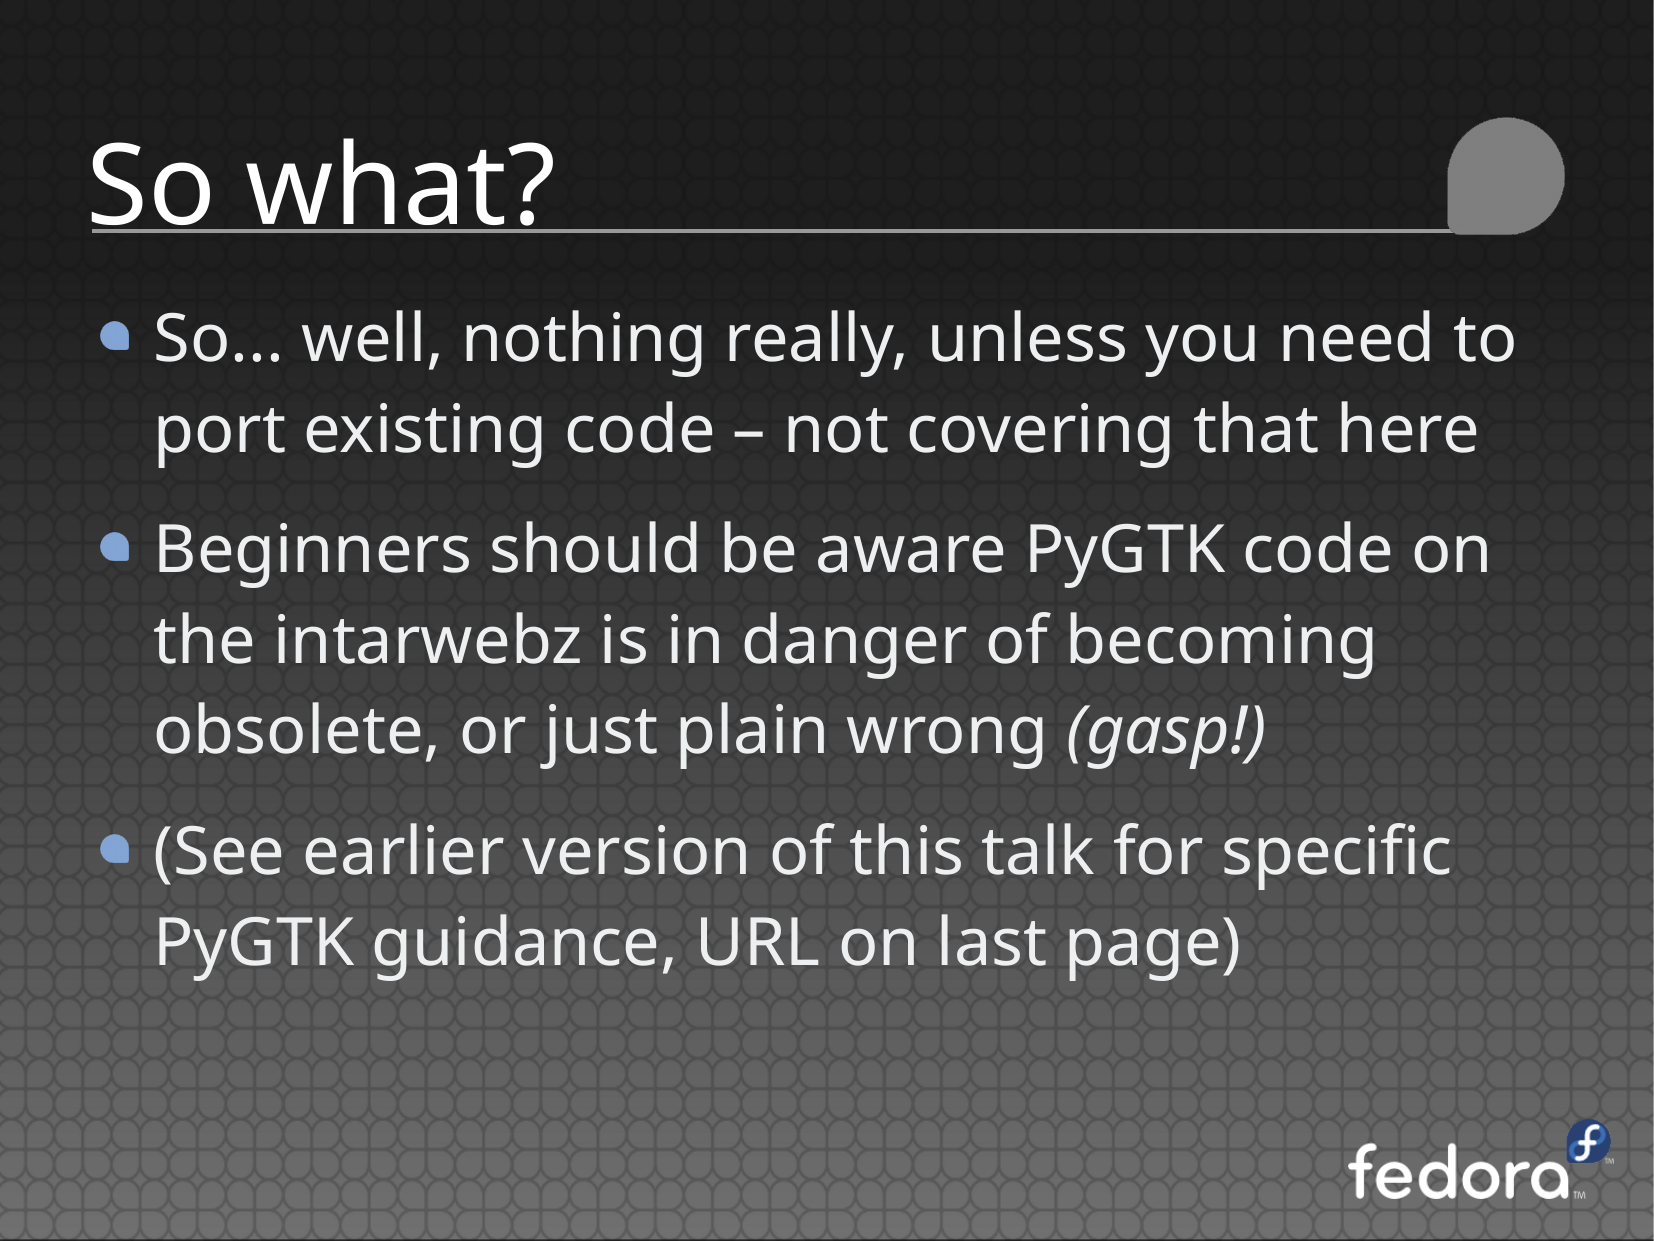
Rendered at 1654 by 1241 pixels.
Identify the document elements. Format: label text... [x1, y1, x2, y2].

title So what? [86, 112, 1576, 249]
picture [0, 0, 1654, 1241]
list So... well, nothing really, unless you need to port existing code – not covering that here Beginners should be aware PyGTK code on the intarwebz is in danger of becoming obsolete, or just plain wrong (gasp!) (See earlier version of this talk for specific PyGTK guidance, URL on last page) [82, 290, 1571, 1109]
